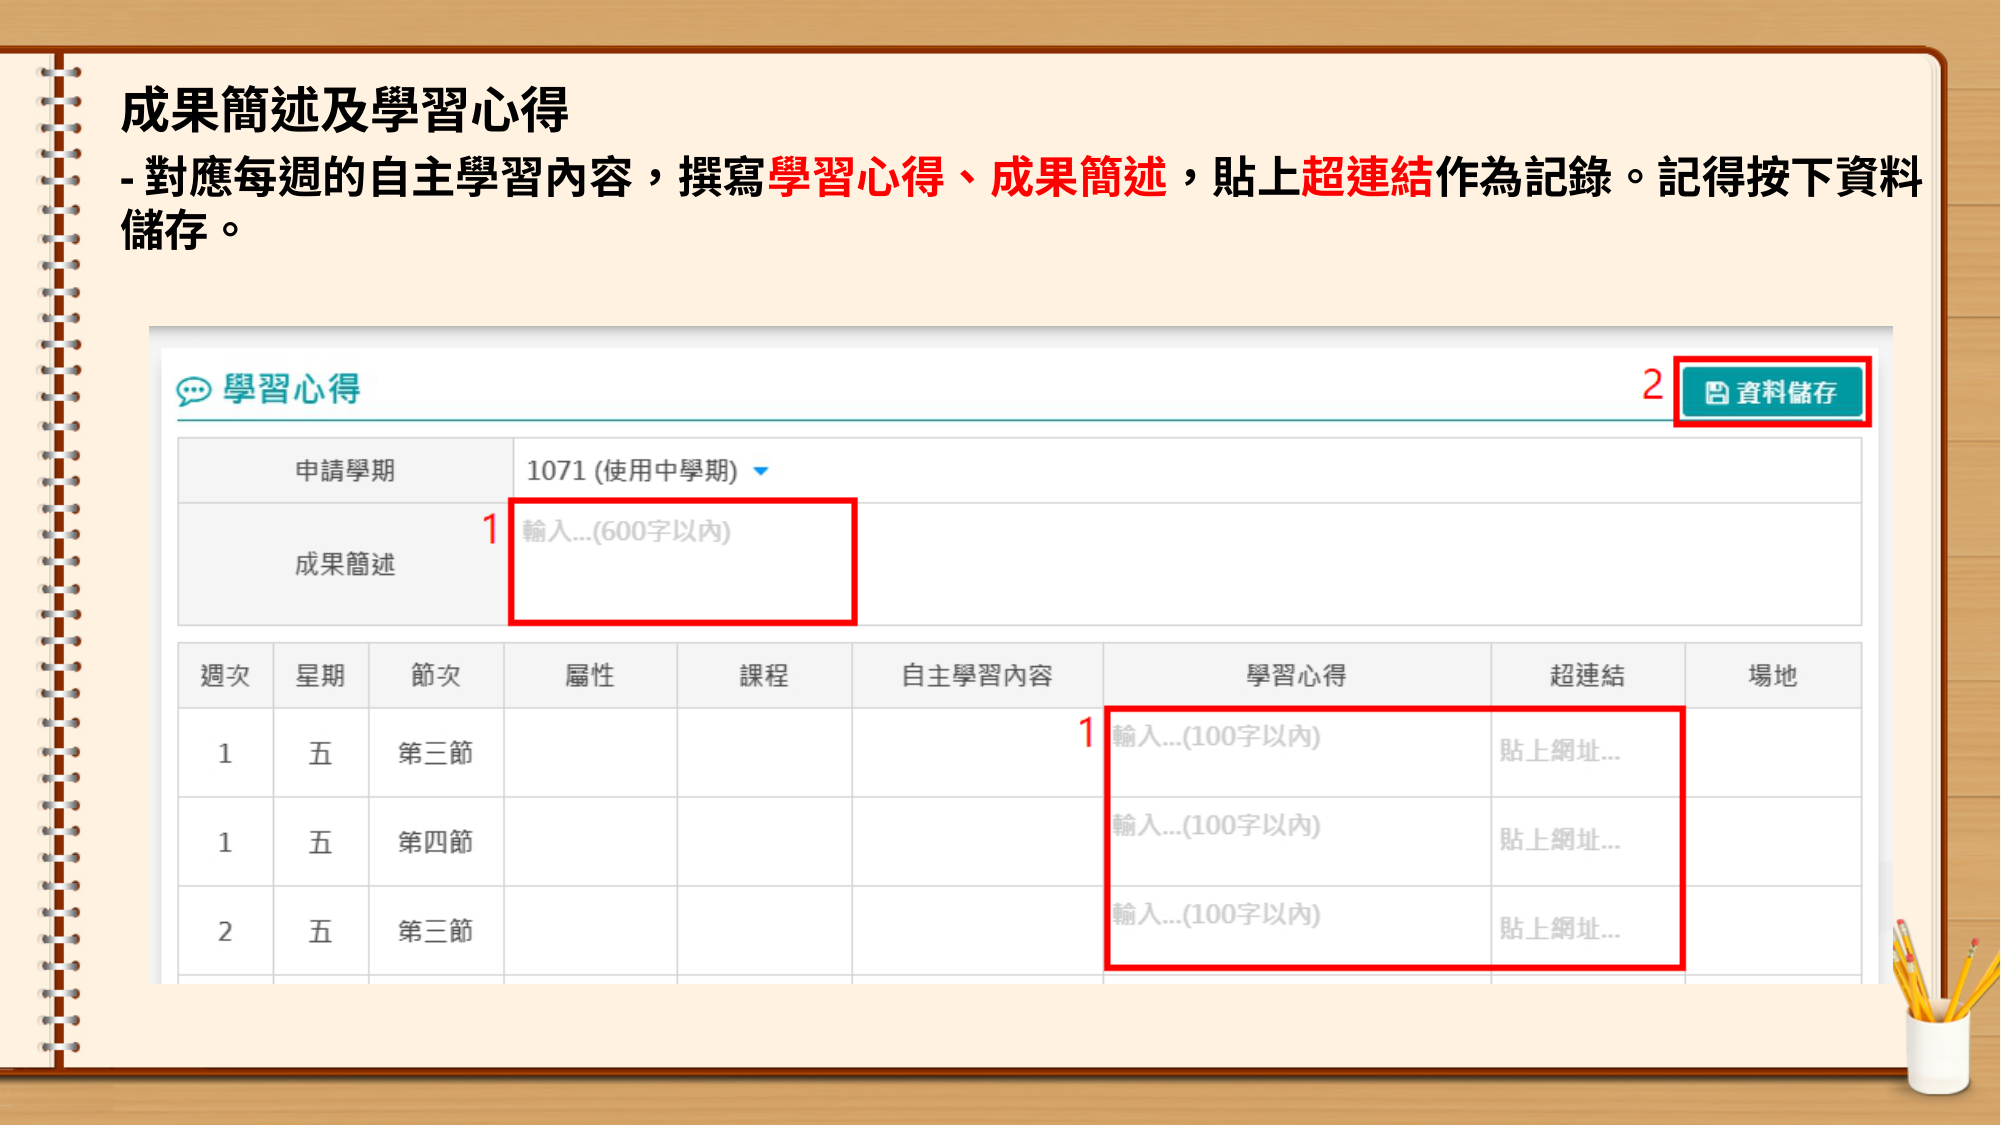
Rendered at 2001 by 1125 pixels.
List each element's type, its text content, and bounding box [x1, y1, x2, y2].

picture [149, 326, 1893, 984]
text_box 成果簡述及學習心得 -對應每週的自主學習內容，撰寫學習心得、成果簡述，貼上超連結作為記錄。記得按下資料儲存。 [105, 11, 1964, 263]
